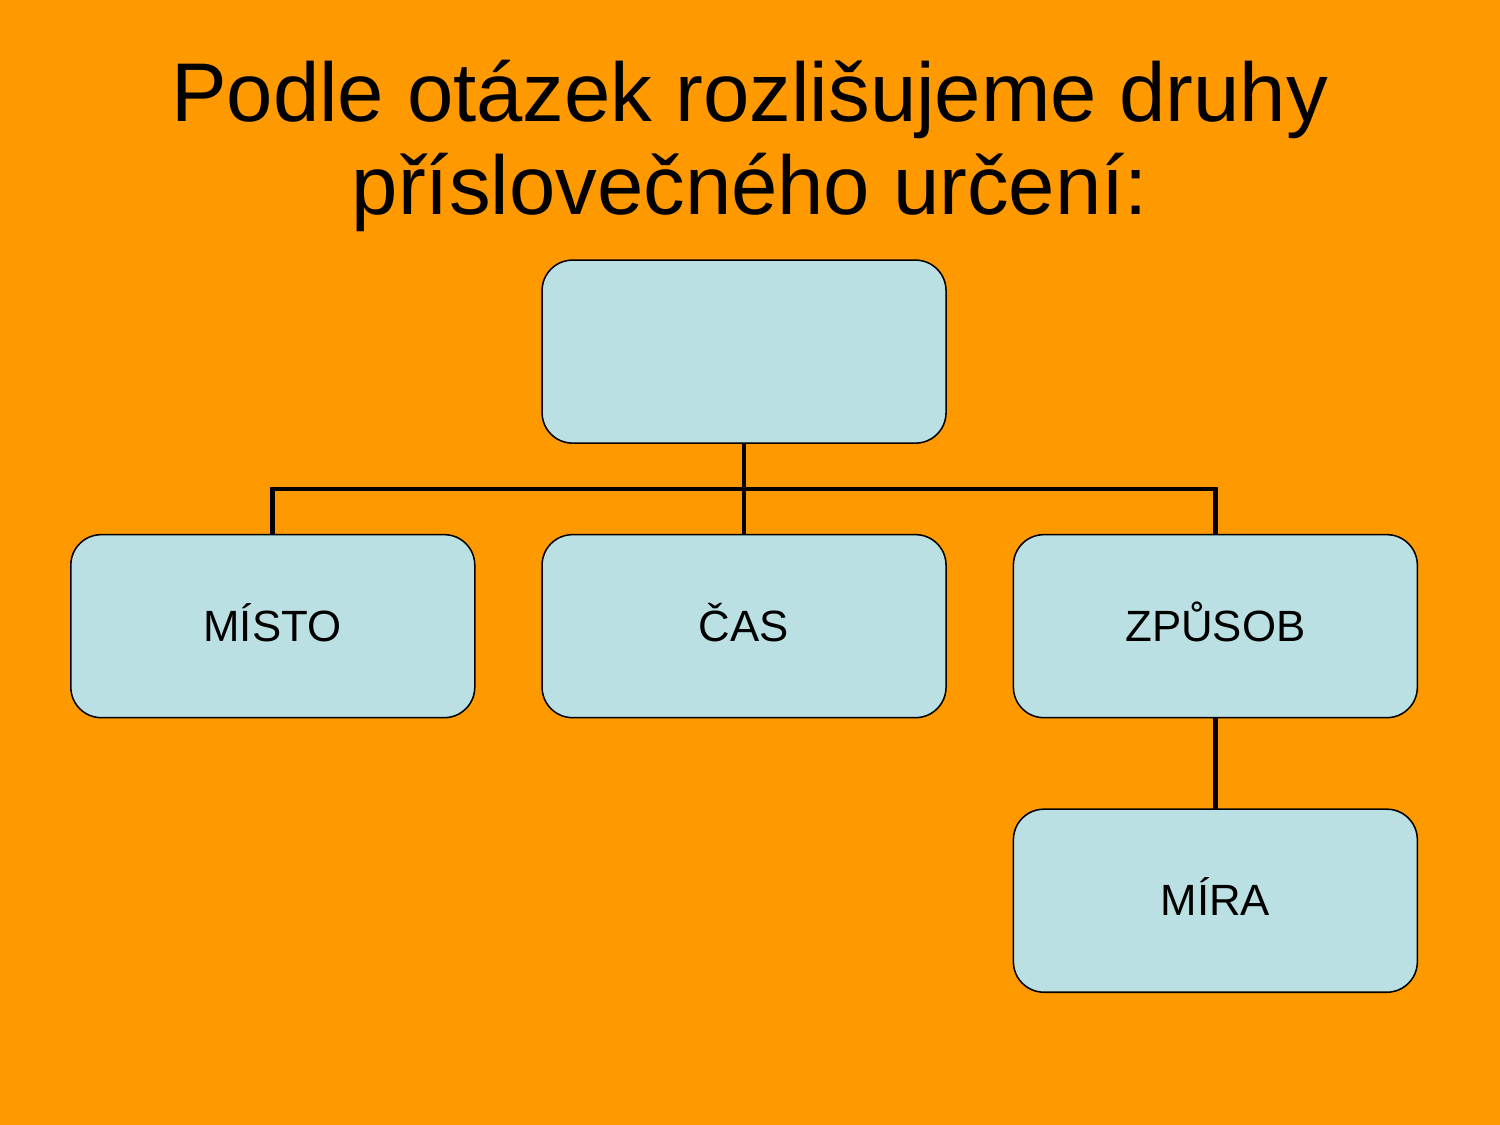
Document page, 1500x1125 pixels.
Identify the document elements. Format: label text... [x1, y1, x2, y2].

text_box [542, 260, 947, 444]
title Podle otázek rozlišujeme druhy příslovečného určení: [75, 31, 1426, 247]
text_box ČAS [542, 534, 947, 718]
text_box MÍRA [1013, 809, 1418, 993]
text_box ZPŮSOB [1013, 534, 1418, 718]
text_box MÍSTO [70, 534, 475, 718]
